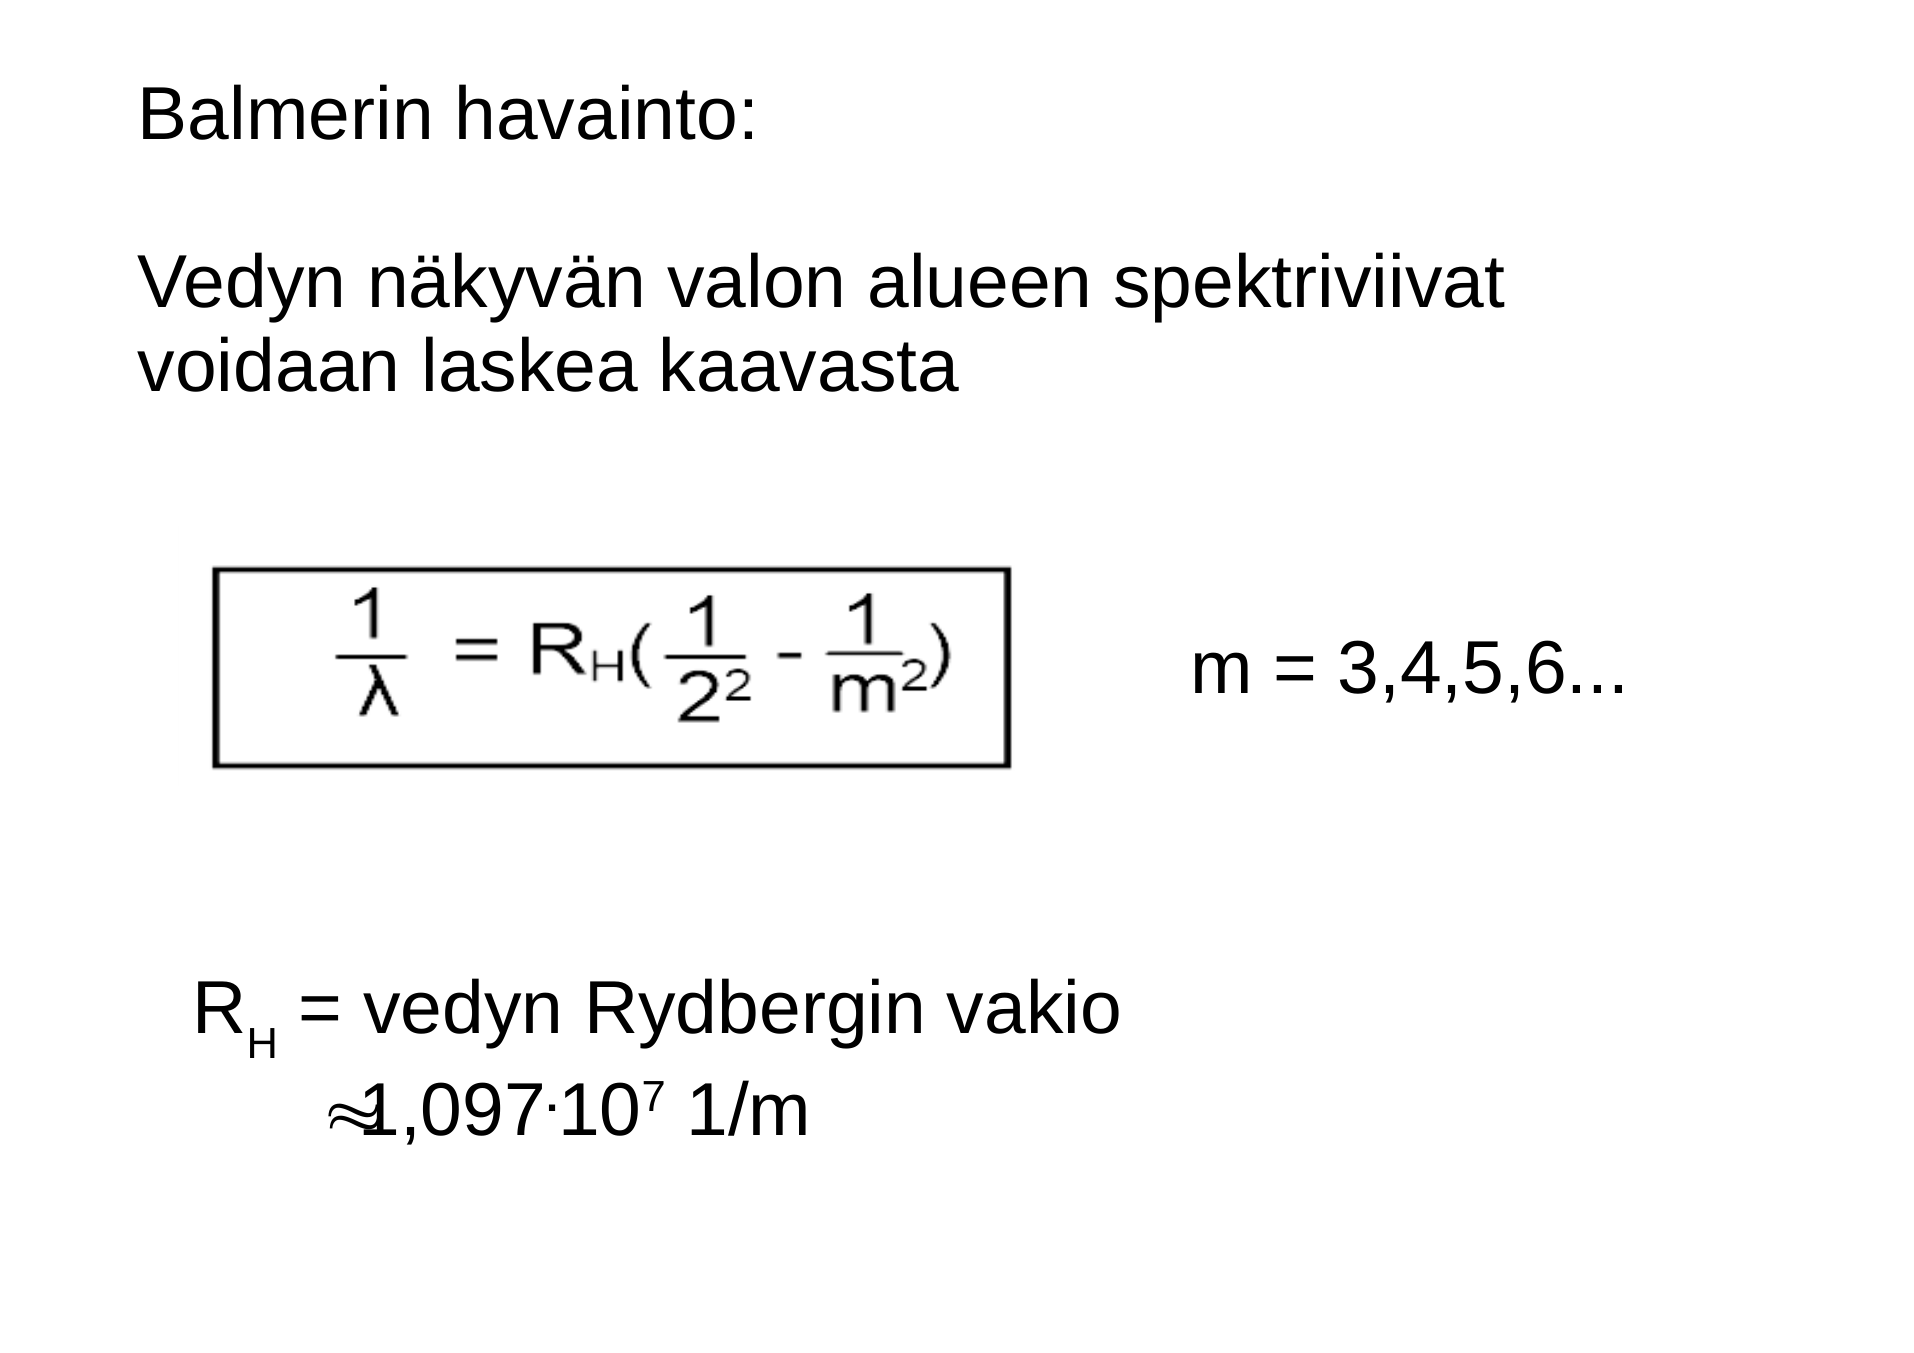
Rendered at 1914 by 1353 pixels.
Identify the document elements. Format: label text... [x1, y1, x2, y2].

picture [177, 526, 1060, 786]
text_box Balmerin havainto: Vedyn näkyvän valon alueen spektriviivat voidaan laskea kaavasta [122, 64, 1805, 451]
chart [279, 1068, 397, 1160]
text_box m = 3,4,5,6... [1175, 618, 1777, 735]
text_box RH = vedyn Rydbergin vakio 1,097.107 1/m [177, 958, 1586, 1250]
